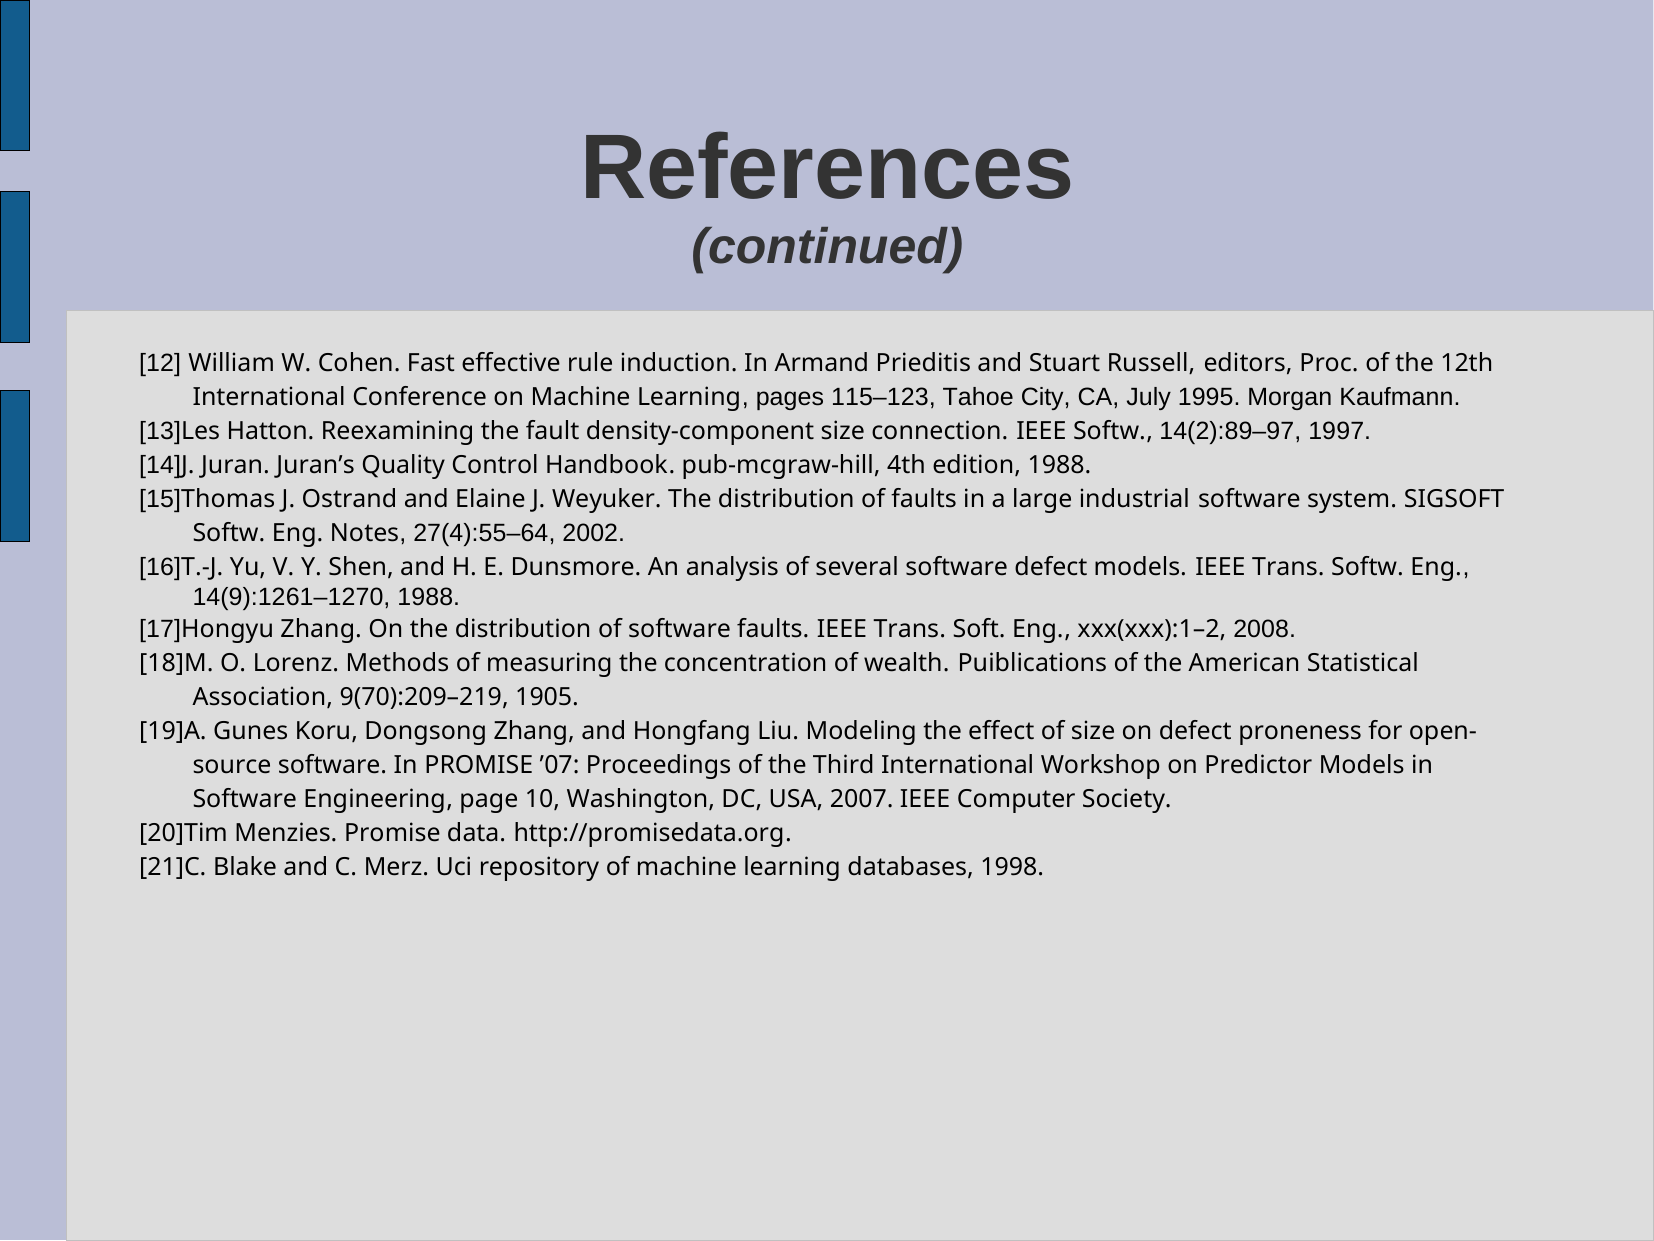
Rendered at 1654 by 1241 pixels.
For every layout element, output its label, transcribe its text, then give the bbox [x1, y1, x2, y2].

list [12] William W. Cohen. Fast effective rule induction. In Armand Prieditis and Stuart Russell, editors, Proc. of the 12th International Conference on Machine Learning, pages 115–123, Tahoe City, CA, July 1995. Morgan Kaufmann. [13]Les Hatton. Reexamining the fault density-component size connection. IEEE Softw., 14(2):89–97, 1997. [14]J. Juran. Juran’s Quality Control Handbook. pub-mcgraw-hill, 4th edition, 1988. [15]Thomas J. Ostrand and Elaine J. Weyuker. The distribution of faults in a large industrial software system. SIGSOFT Softw. Eng. Notes, 27(4):55–64, 2002. [16]T.-J. Yu, V. Y. Shen, and H. E. Dunsmore. An analysis of several software defect models. IEEE Trans. Softw. Eng., 14(9):1261–1270, 1988. [17]Hongyu Zhang. On the distribution of software faults. IEEE Trans. Soft. Eng., xxx(xxx):1–2, 2008. [18]M. O. Lorenz. Methods of measuring the concentration of wealth. Puiblications of the American Statistical Association, 9(70):209–219, 1905. [19]A. Gunes Koru, Dongsong Zhang, and Hongfang Liu. Modeling the effect of size on defect proneness for open-source software. In PROMISE ’07: Proceedings of the Third International Workshop on Predictor Models in Software Engineering, page 10, Washington, DC, USA, 2007. IEEE Computer Society. [20]Tim Menzies. Promise data. http://promisedata.org. [21]C. Blake and C. Merz. Uci repository of machine learning databases, 1998. [121, 344, 1534, 1127]
title References (continued) [121, 91, 1534, 299]
